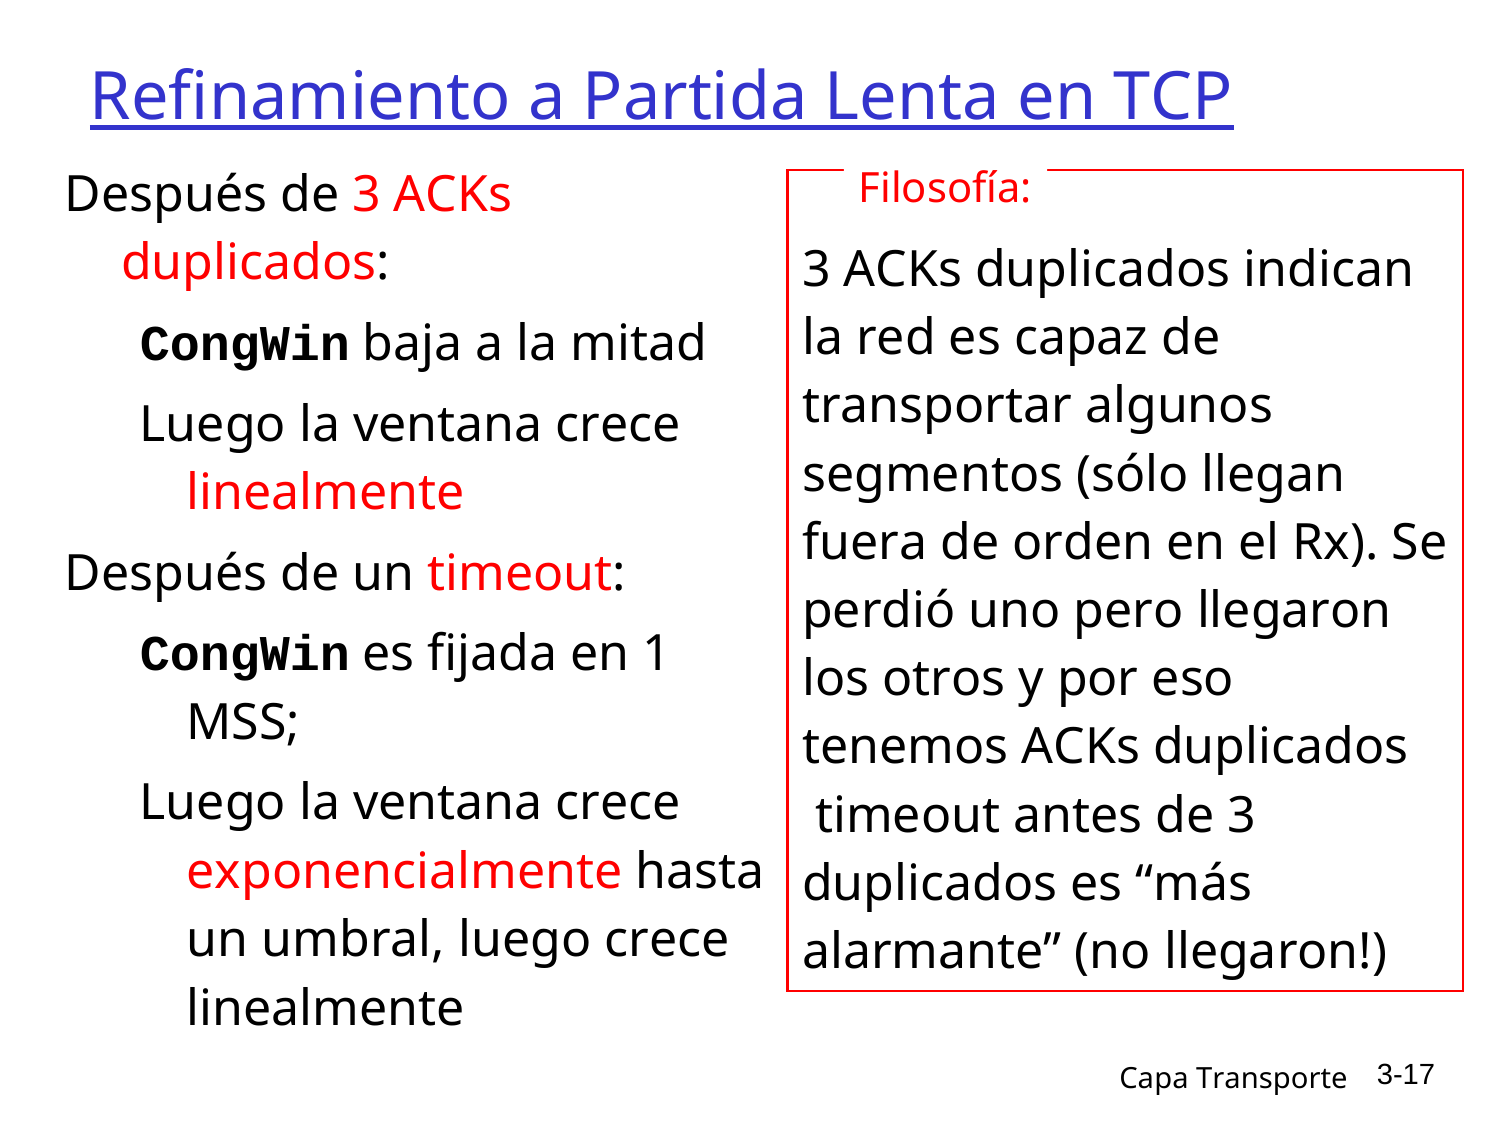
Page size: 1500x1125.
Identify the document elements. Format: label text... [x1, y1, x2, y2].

text_box Filosofía: [843, 149, 1048, 223]
title Refinamiento a Partida Lenta en TCP [75, 0, 1351, 169]
list Después de 3 ACKs duplicados: CongWin baja a la mitad Luego la ventana crece linealmente Después de un timeout: CongWin es fijada en 1 MSS; Luego la ventana crece exponencialmente hasta un umbral, luego crece linealmente [50, 149, 788, 1063]
text_box 3 ACKs duplicados indican la red es capaz de transportar algunos segmentos (sólo llegan fuera de orden en el Rx). Se perdió uno pero llegaron los otros y por eso tenemos ACKs duplicados timeout antes de 3 duplicados es “más alarmante” (no llegaron!) [787, 169, 1463, 992]
